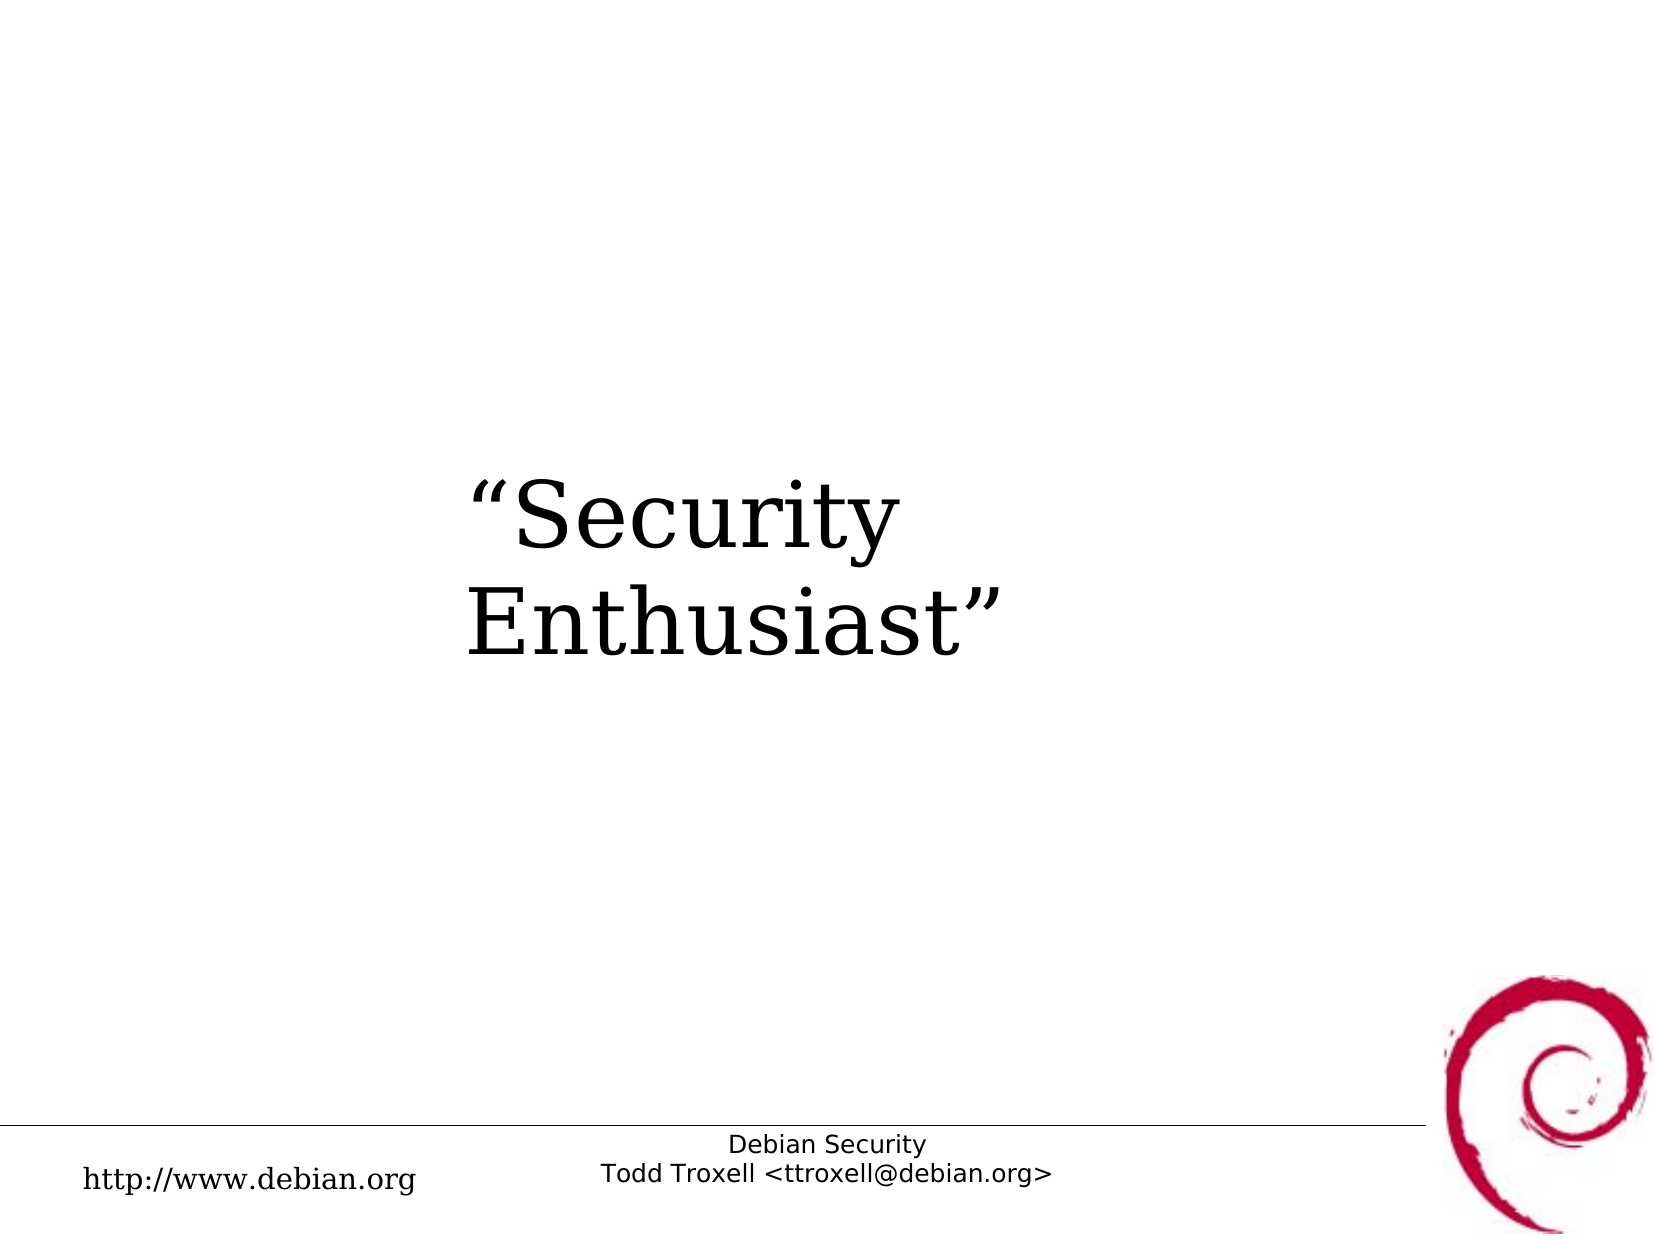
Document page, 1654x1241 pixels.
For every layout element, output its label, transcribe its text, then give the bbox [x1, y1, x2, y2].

picture [1443, 975, 1654, 1234]
text_box “Security Enthusiast” [450, 454, 1088, 684]
